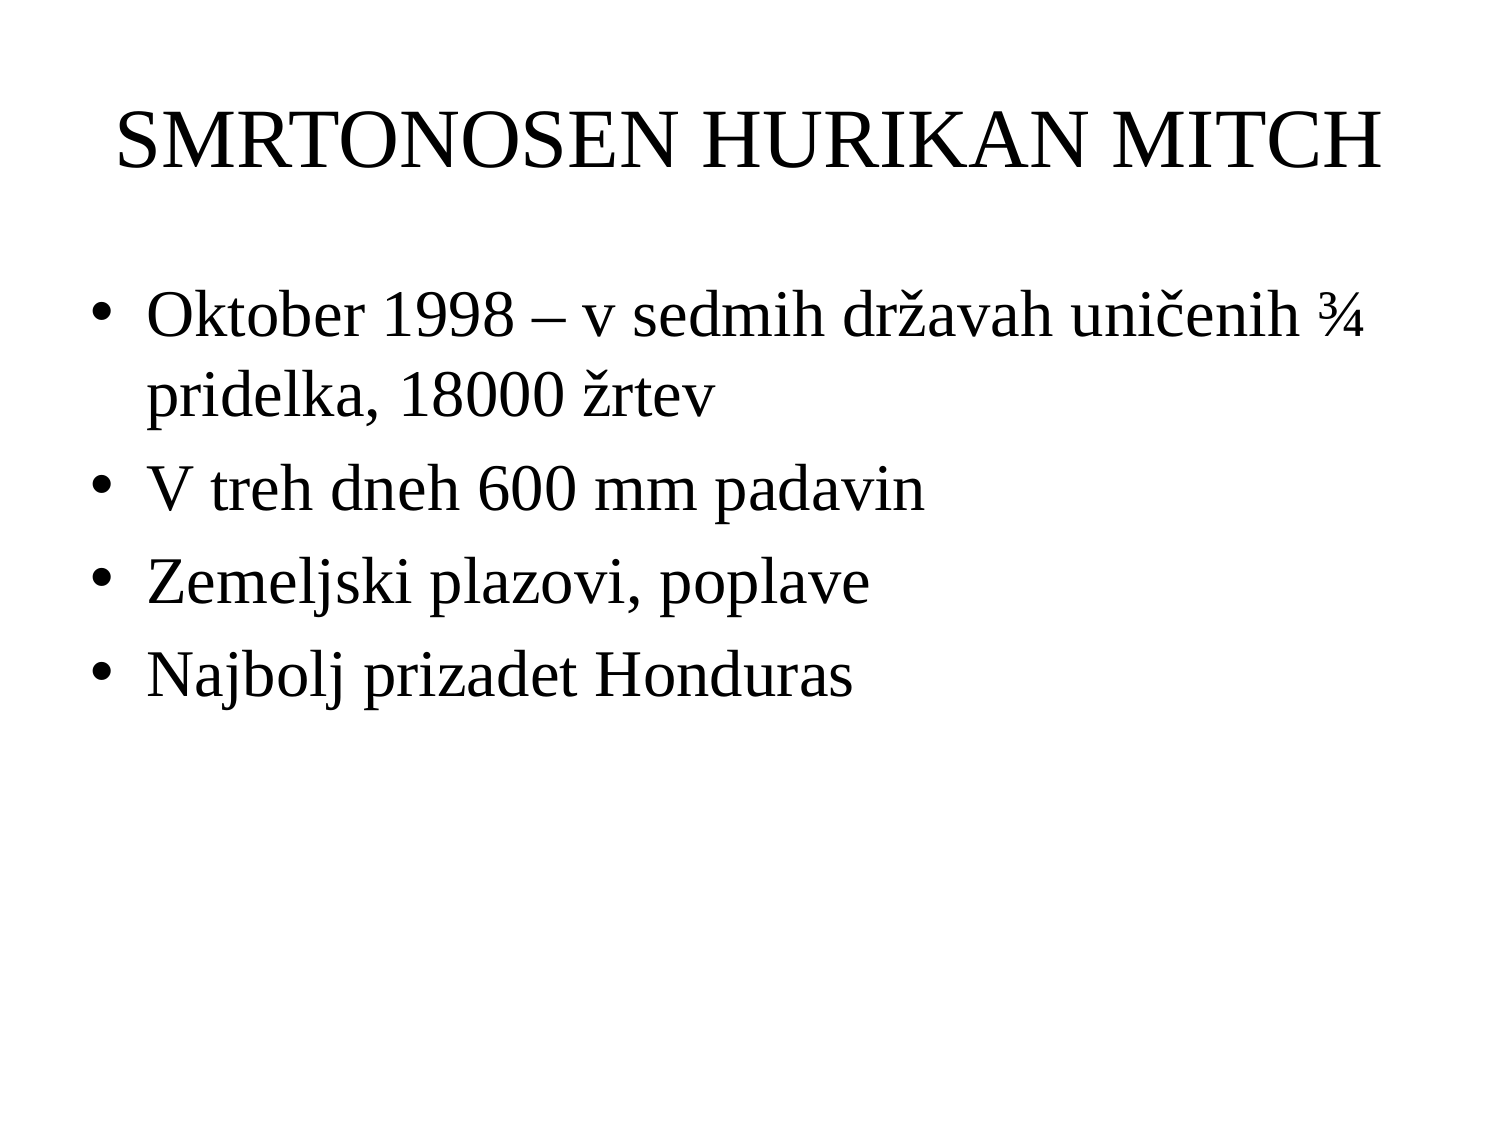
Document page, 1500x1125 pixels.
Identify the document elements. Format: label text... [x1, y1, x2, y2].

list Oktober 1998 – v sedmih državah uničenih ¾ pridelka, 18000 žrtev V treh dneh 600 mm padavin Zemeljski plazovi, poplave Najbolj prizadet Honduras [75, 262, 1425, 1005]
title SMRTONOSEN HURIKAN MITCH [75, 45, 1425, 233]
